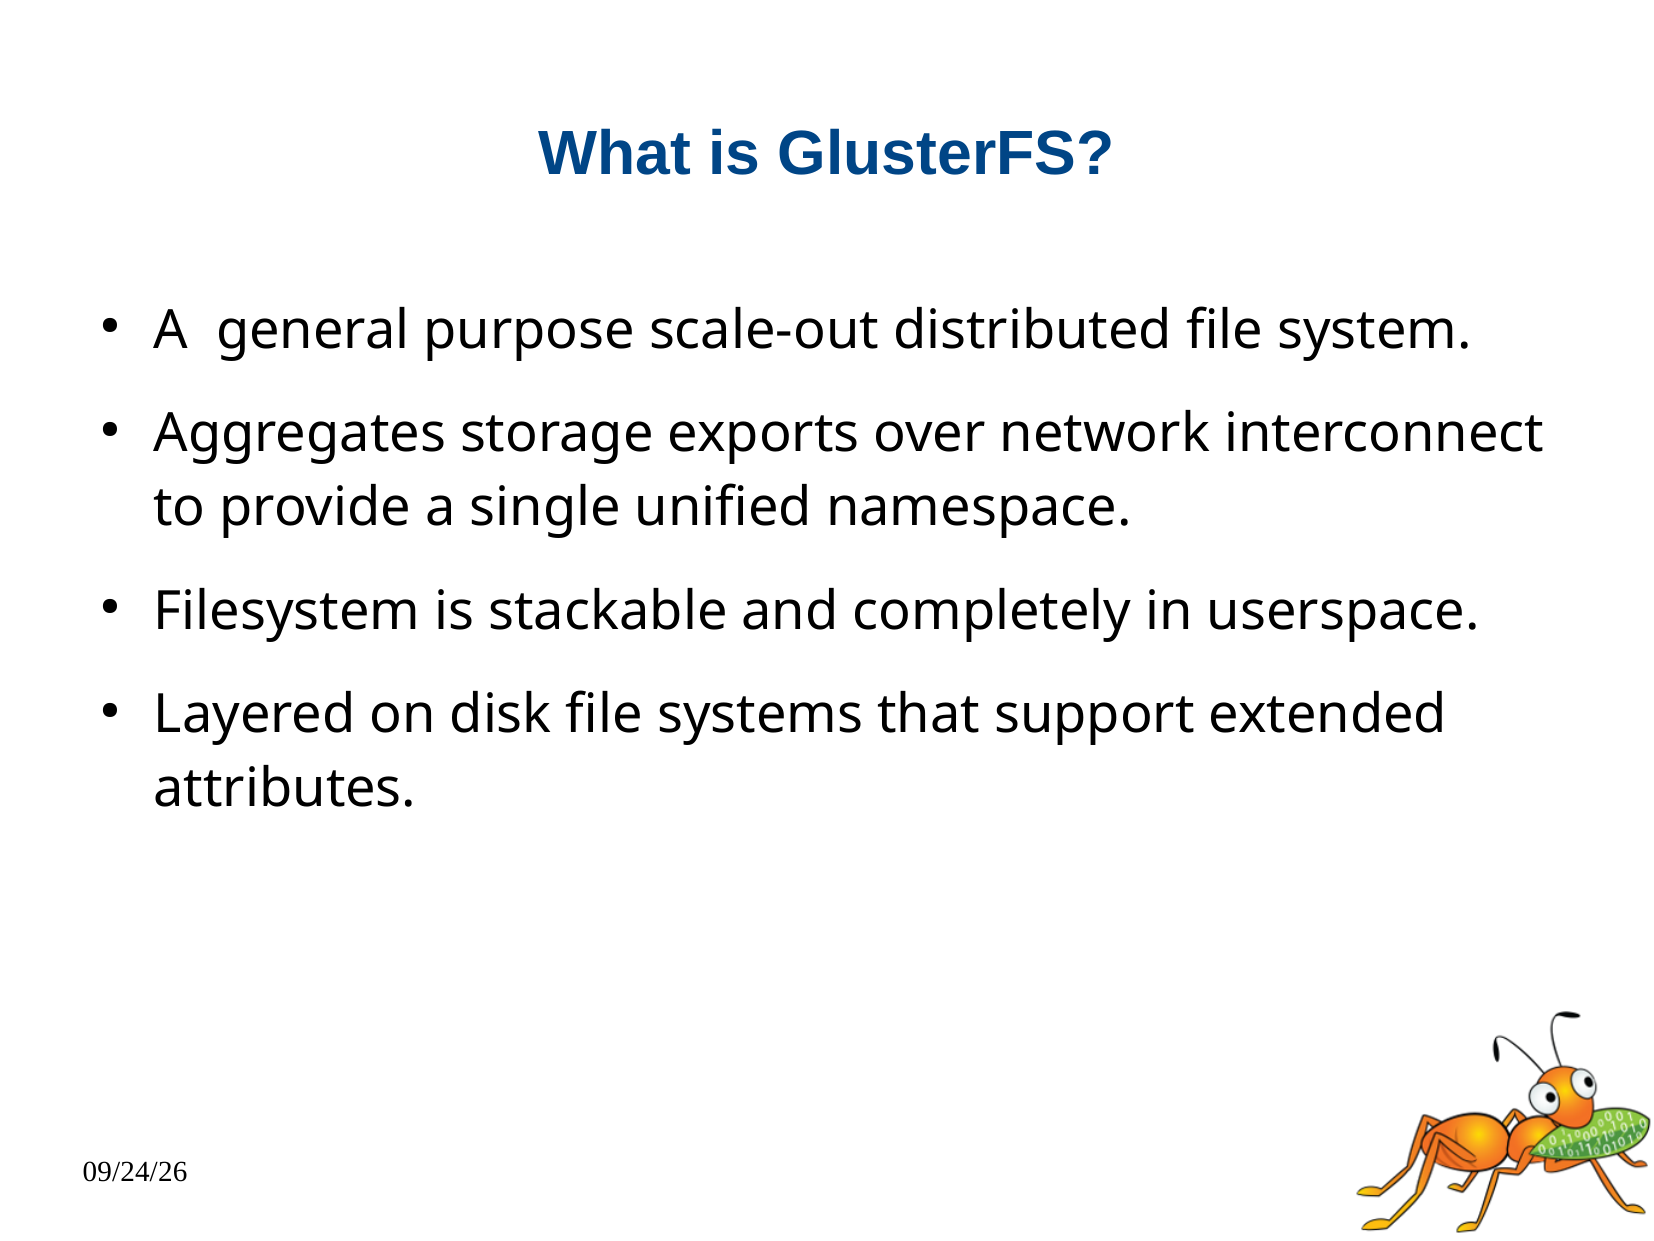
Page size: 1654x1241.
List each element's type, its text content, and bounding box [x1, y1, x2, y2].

picture [1353, 1009, 1654, 1235]
list A general purpose scale-out distributed file system. Aggregates storage exports over network interconnect to provide a single unified namespace. Filesystem is stackable and completely in userspace. Layered on disk file systems that support extended attributes. [82, 290, 1571, 1126]
title What is GlusterFS? [82, 49, 1571, 257]
